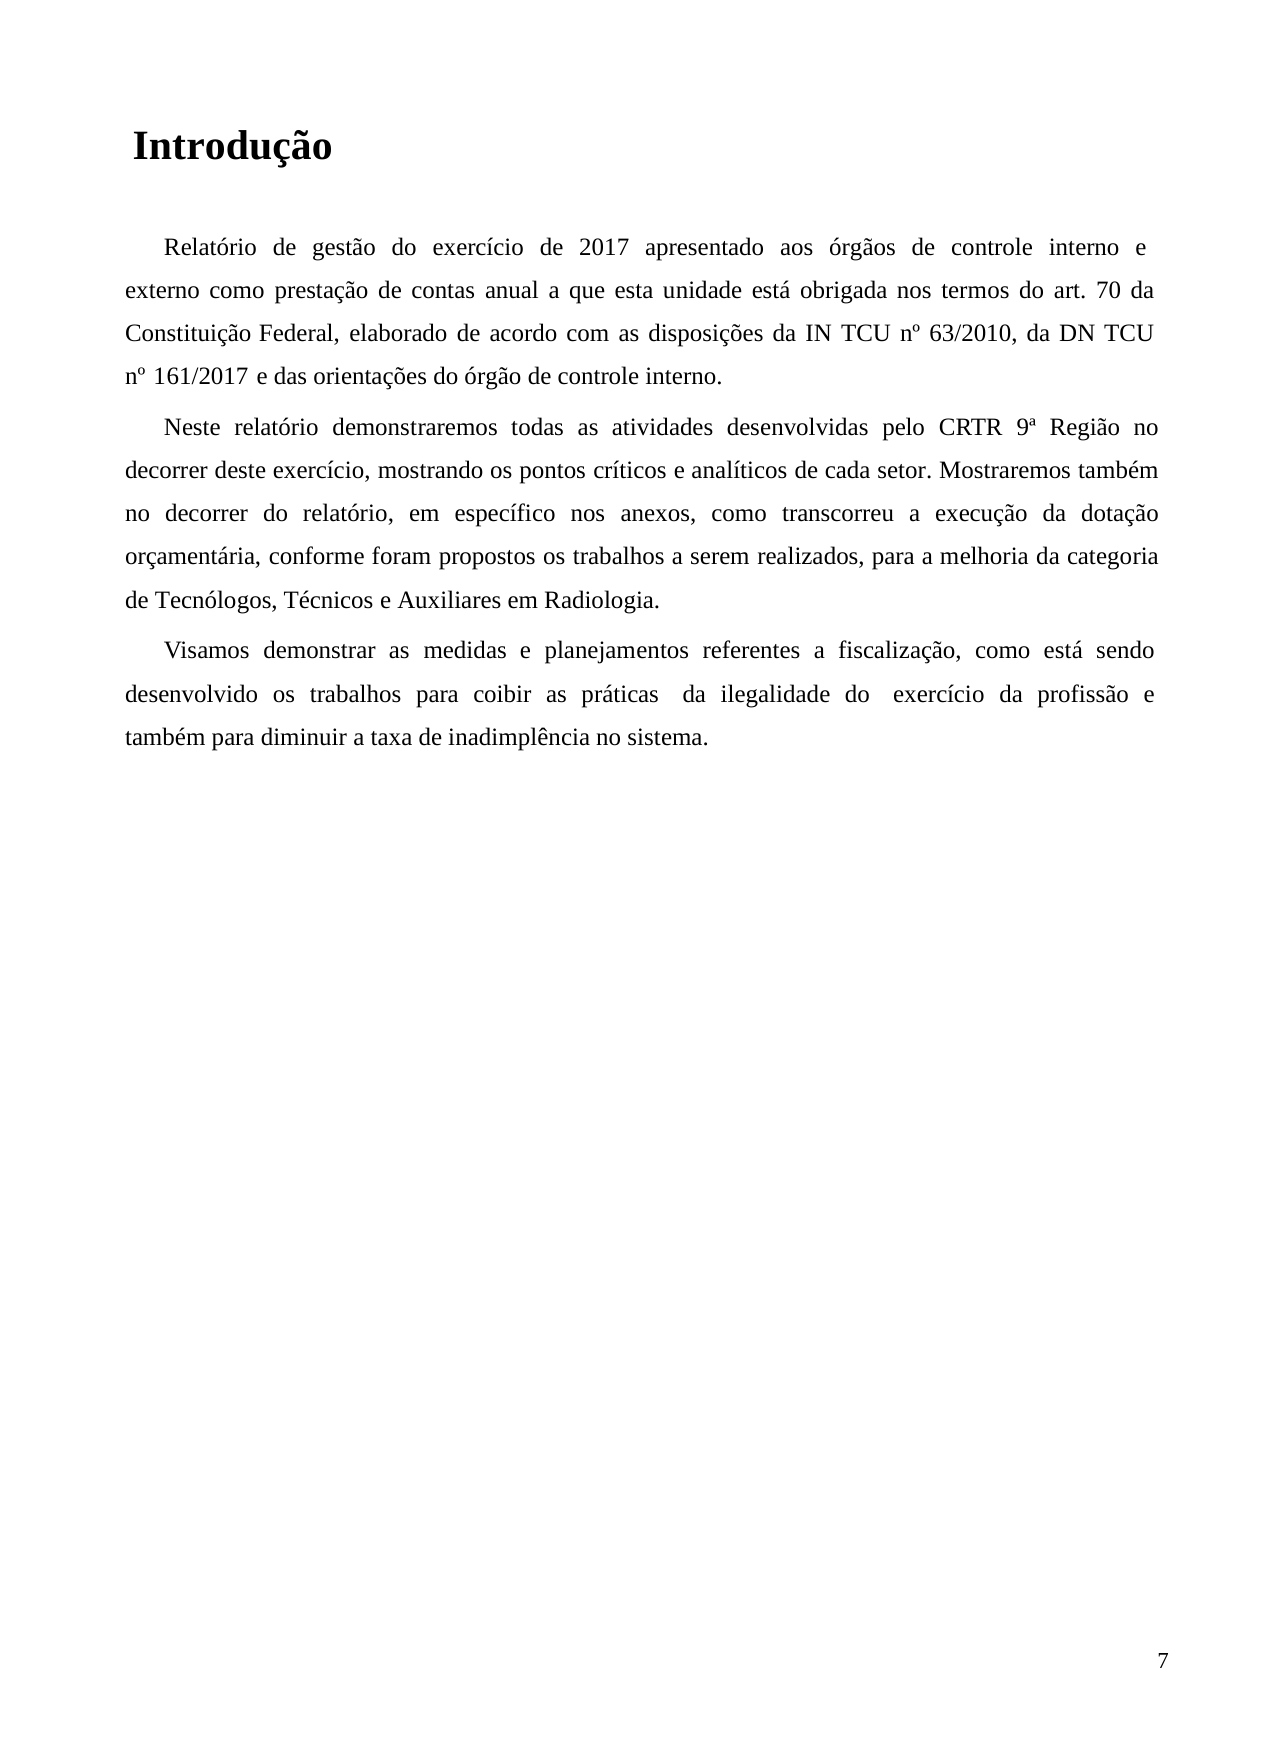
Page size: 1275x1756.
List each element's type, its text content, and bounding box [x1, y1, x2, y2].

text_box 7 [1155, 1645, 1172, 1673]
text_box Relatório de gestão do exercício de 2017 apresentado aos órgãos de controle interno e externo como prestação de contas anual a que esta unidade está obrigada nos termos do art. 70 da Constituição Federal, elaborado de acordo com as disposições da IN TCU nº 63/2010, da DN TCU nº 161/2017 e das orientações do órgão de controle interno. Neste relatório demonstraremos todas as atividades desenvolvidas pelo CRTR 9ª Região no decorrer deste exercício, mostrando os pontos críticos e analíticos de cada setor. Mostraremos também no decorrer do relatório, em específico nos anexos, como transcorreu a execução da dotação orçamentária, conforme foram propostos os trabalhos a serem realizados, para a melhoria da categoria de Tecnólogos, Técnicos e Auxiliares em Radiologia. Visamos demonstrar as medidas e planejamentos referentes a fiscalização, como está sendo desenvolvido os trabalhos para coibir as práticas da ilegalidade do exercício da profissão e também para diminuir a taxa de inadimplência no sistema. [122, 217, 1160, 737]
text_box Introdução [130, 117, 335, 164]
